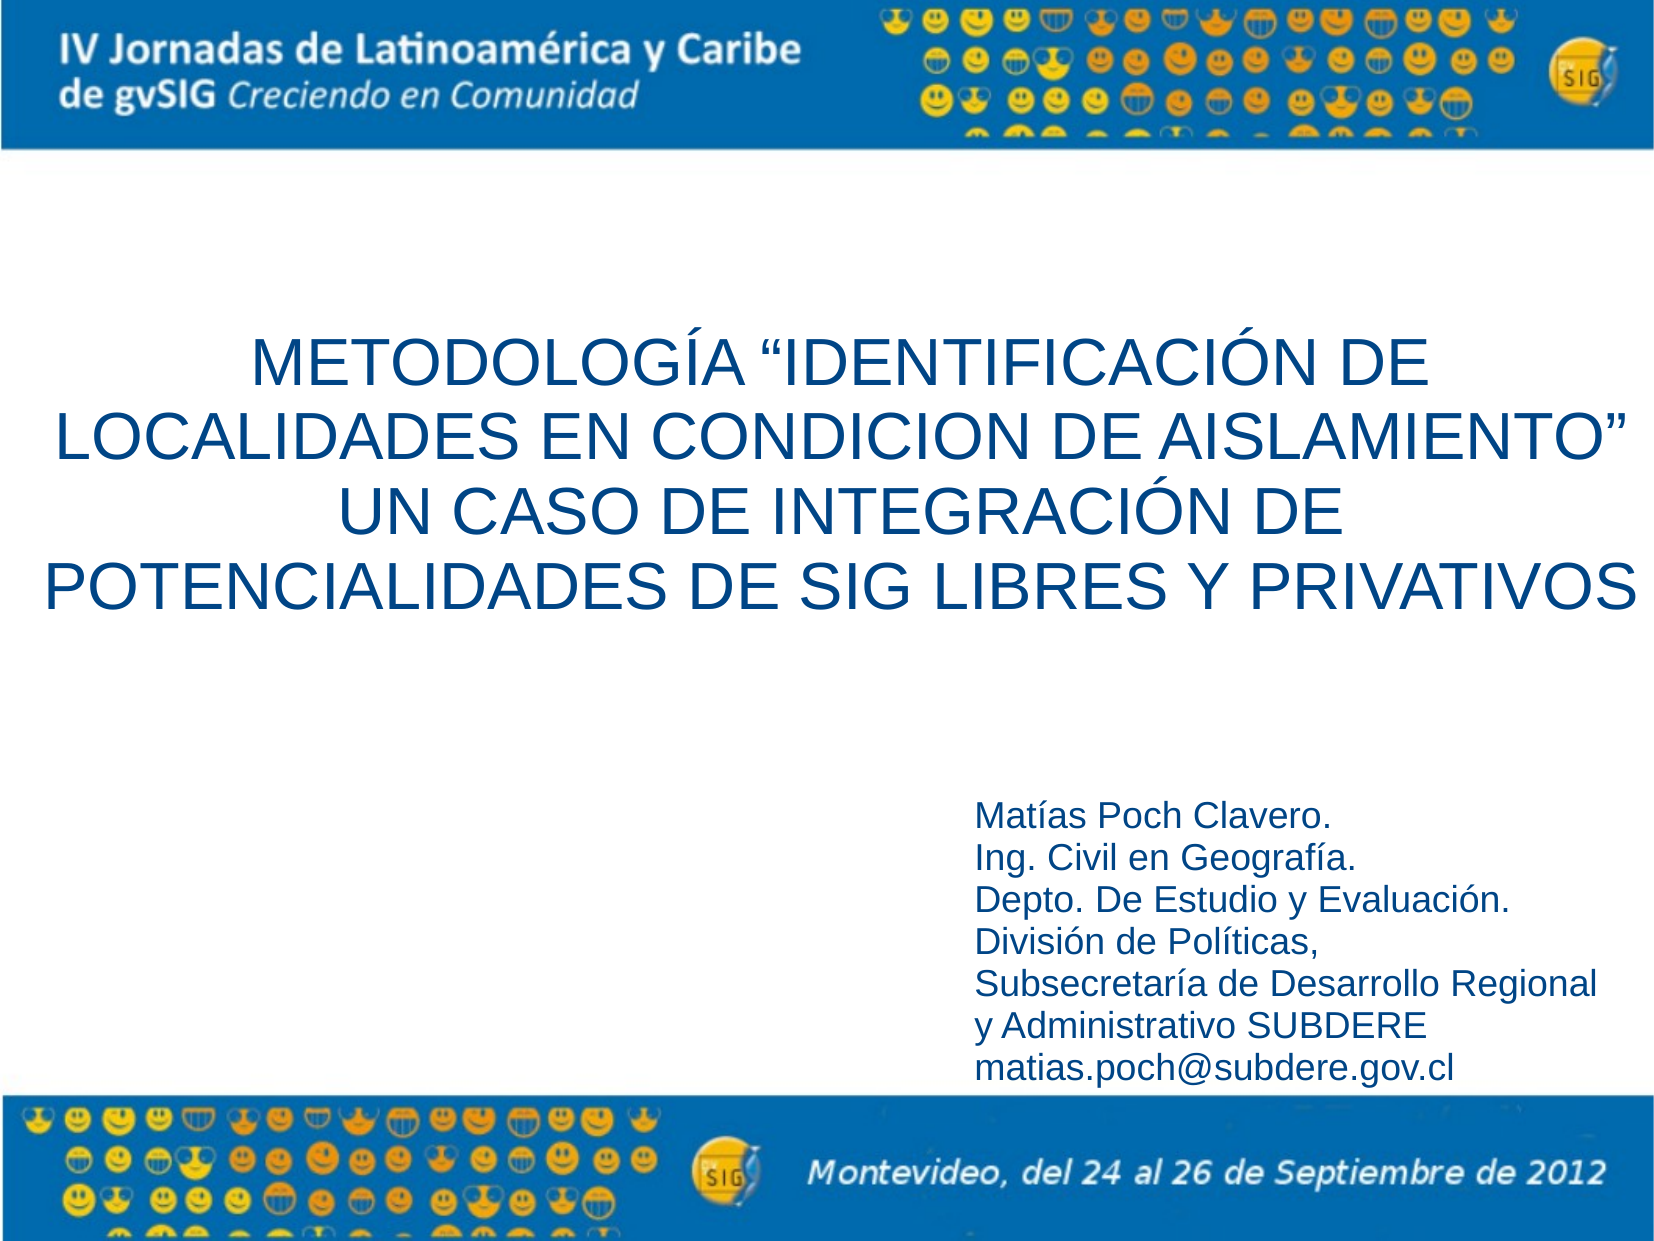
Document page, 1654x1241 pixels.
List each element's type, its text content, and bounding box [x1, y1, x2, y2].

picture [0, 0, 1654, 1241]
subtitle Matías Poch Clavero. Ing. Civil en Geografía. Depto. De Estudio y Evaluación. División de Políticas, Subsecretaría de Desarrollo Regional y Administrativo SUBDERE matias.poch@subdere.gov.cl [974, 790, 1636, 1093]
title METODOLOGÍA “IDENTIFICACIÓN DE LOCALIDADES EN CONDICION DE AISLAMIENTO” UN CASO DE INTEGRACIÓN DE POTENCIALIDADES DE SIG LIBRES Y PRIVATIVOS [29, 324, 1654, 624]
